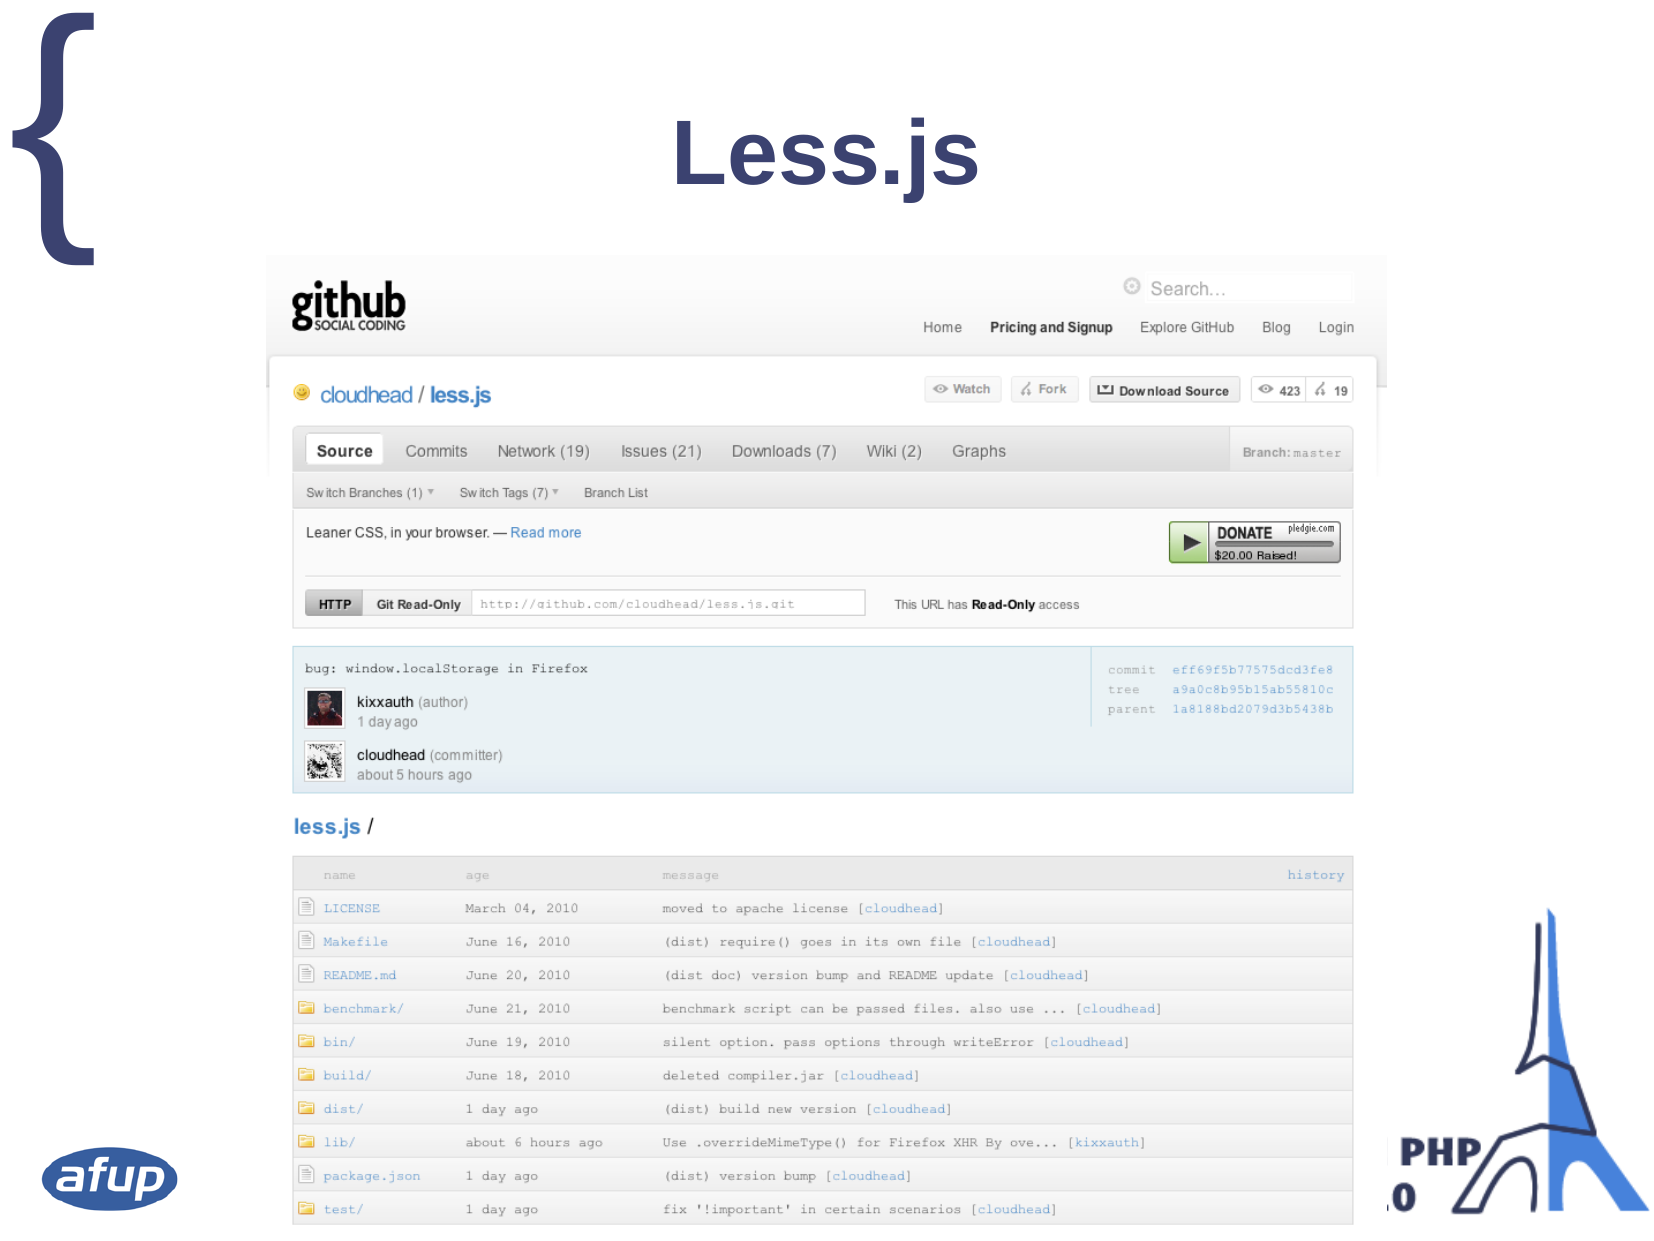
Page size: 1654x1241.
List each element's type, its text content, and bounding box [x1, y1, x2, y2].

picture [41, 1146, 178, 1211]
title Less.js [82, 56, 1571, 250]
picture [266, 255, 1650, 1241]
